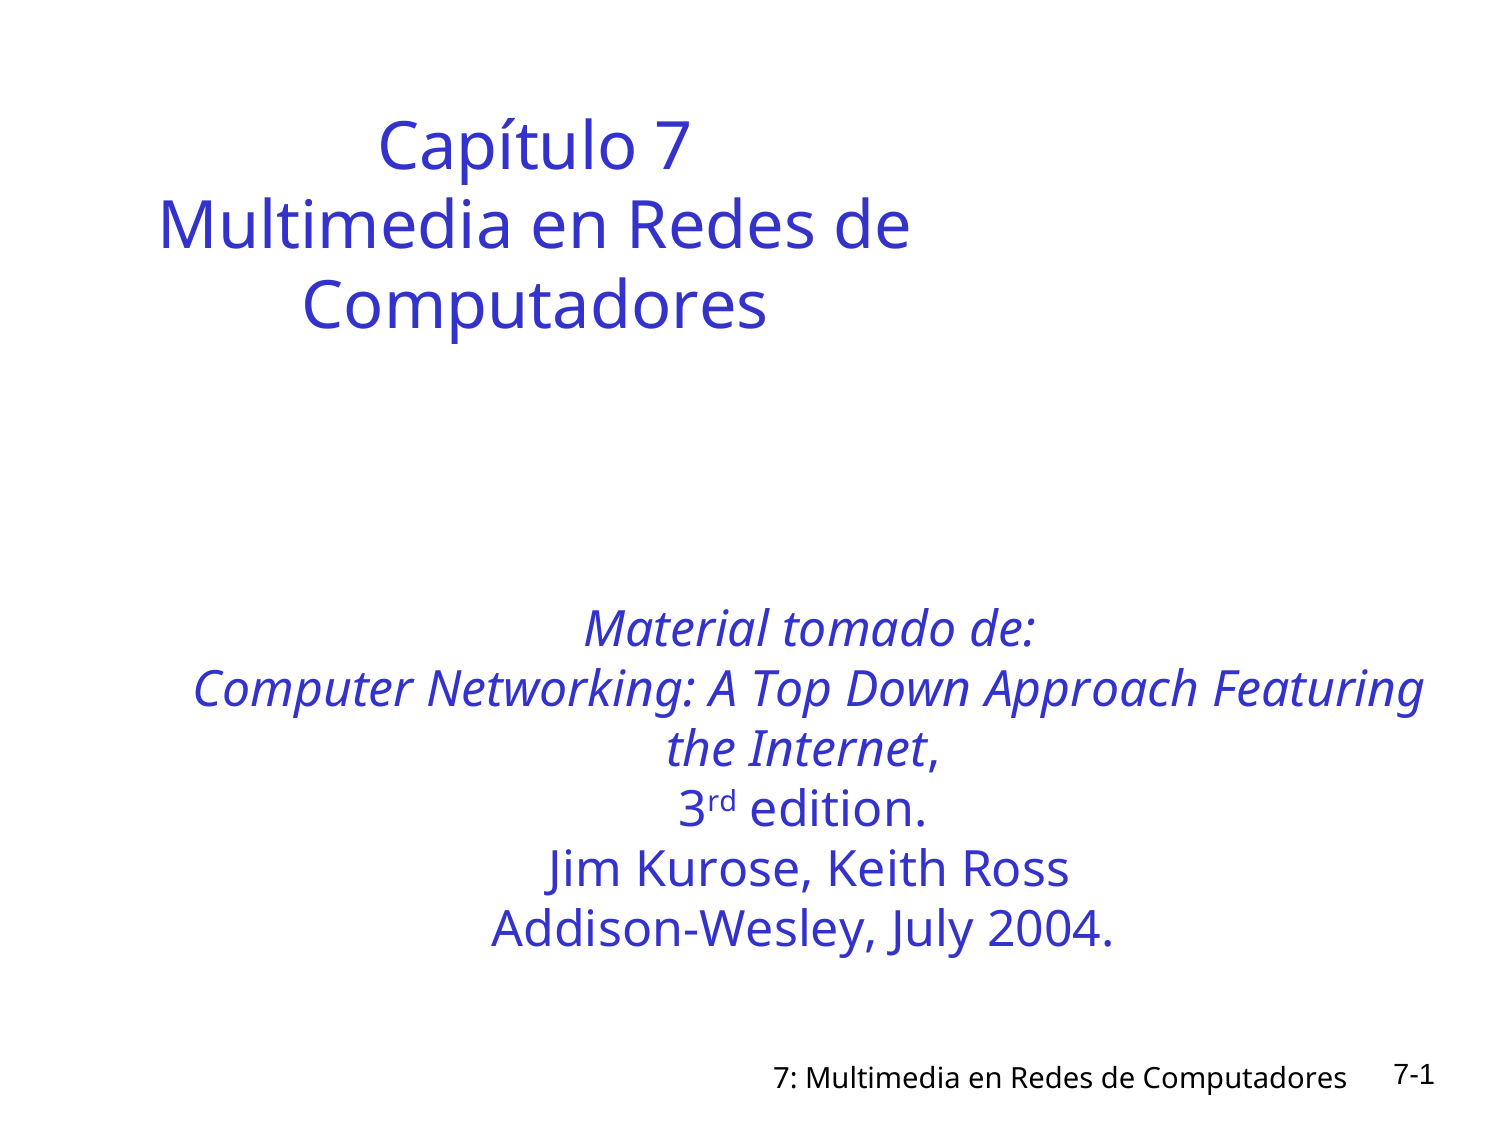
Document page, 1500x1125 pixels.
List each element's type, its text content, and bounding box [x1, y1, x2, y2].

text_box Material tomado de: Computer Networking: A Top Down Approach Featuring the Internet, 3rd edition. Jim Kurose, Keith Ross Addison-Wesley, July 2004. [150, 571, 1470, 1042]
text_box Capítulo 7 Multimedia en Redes de Computadores [62, 80, 1009, 364]
